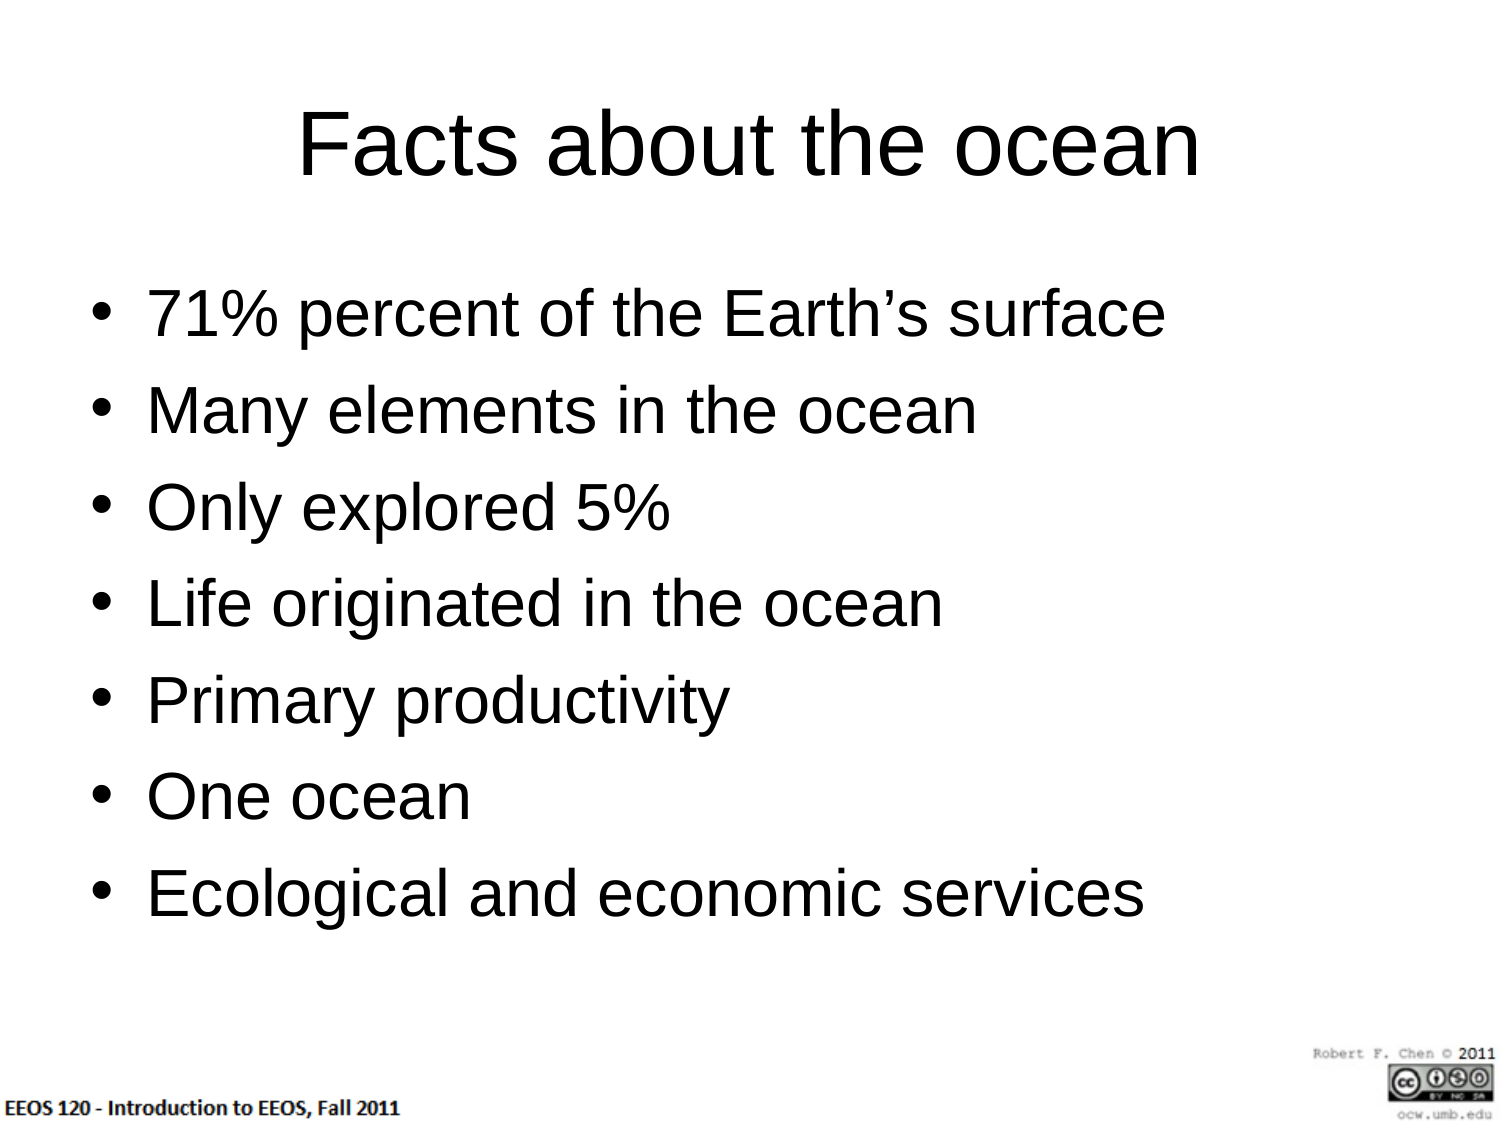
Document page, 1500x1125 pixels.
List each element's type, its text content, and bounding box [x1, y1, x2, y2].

title Facts about the ocean [75, 45, 1426, 233]
picture [0, 1090, 405, 1125]
picture [1304, 1042, 1500, 1125]
list 71% percent of the Earth’s surface Many elements in the ocean Only explored 5% Life originated in the ocean Primary productivity One ocean Ecological and economic services [75, 262, 1426, 1006]
